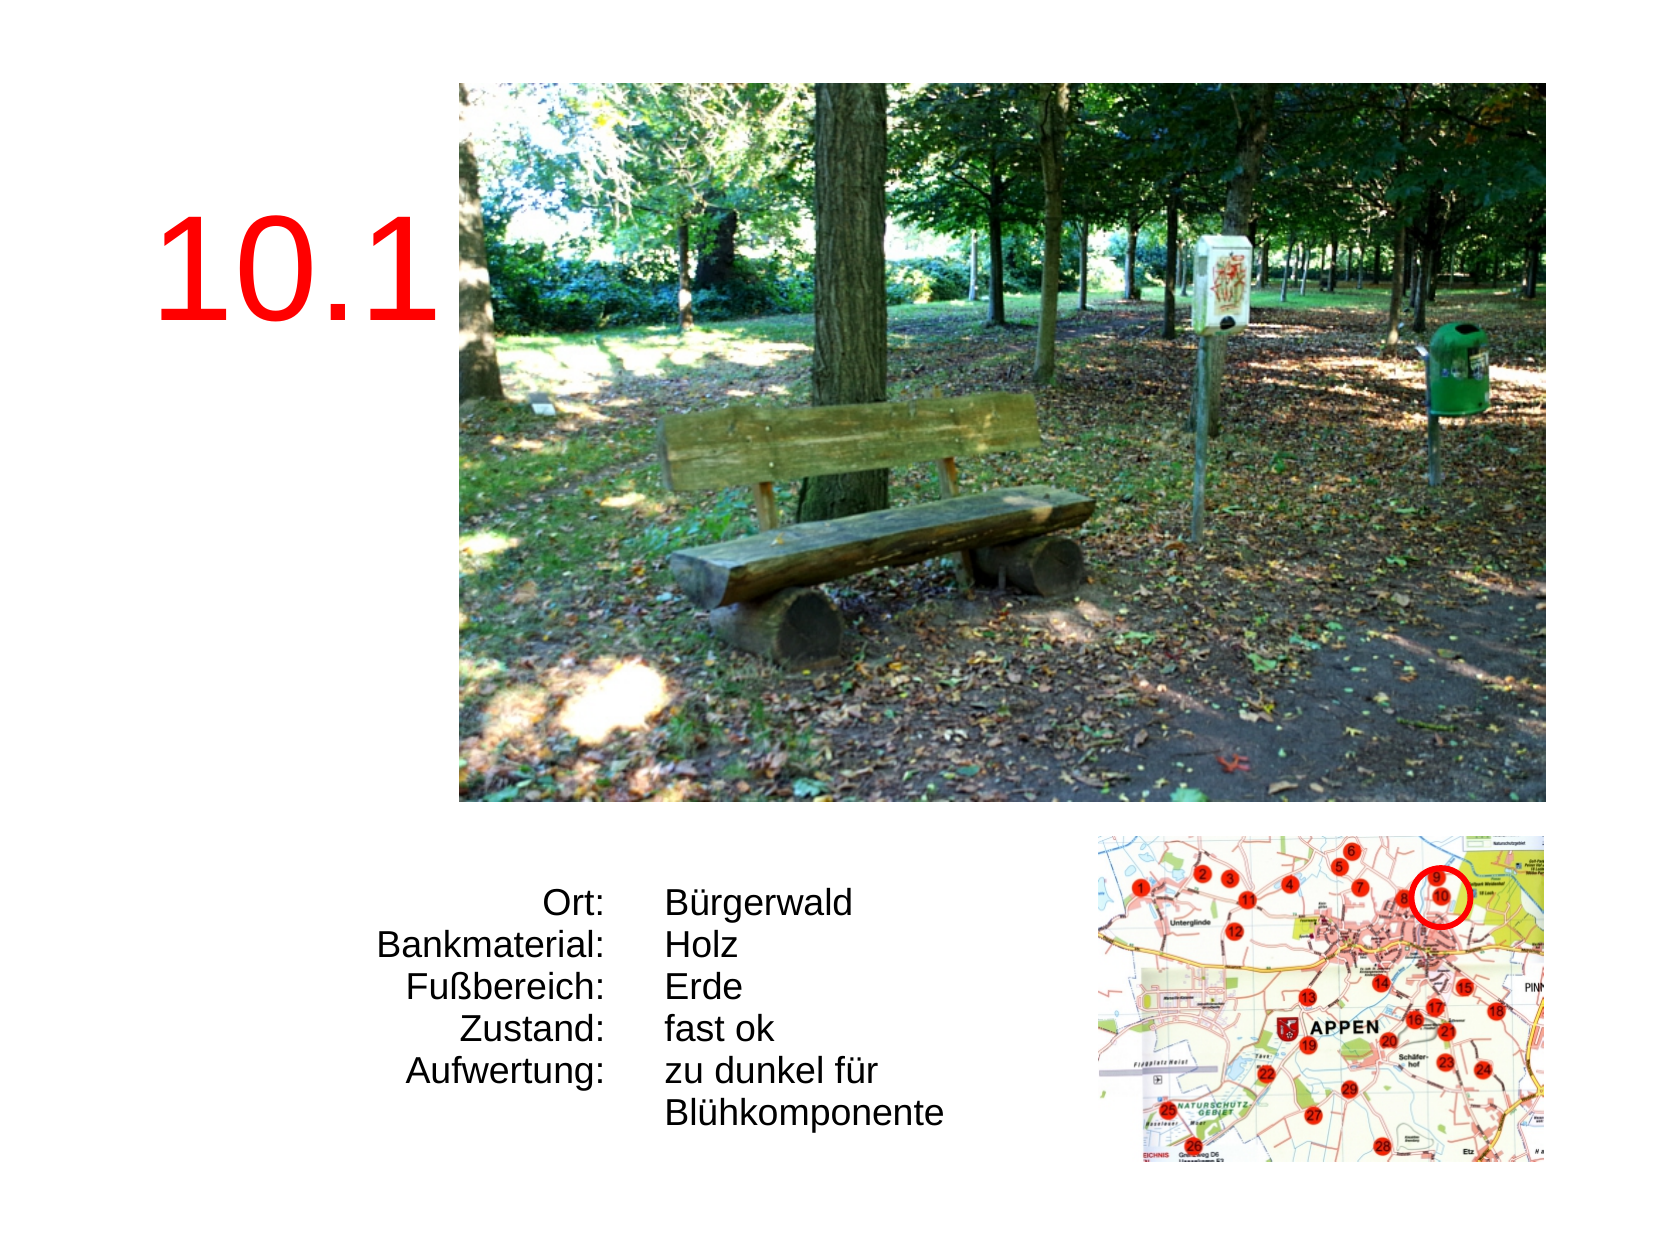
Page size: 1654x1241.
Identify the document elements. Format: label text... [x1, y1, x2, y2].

picture [459, 83, 1546, 803]
text_box Ort: Bürgerwald Bankmaterial: Holz Fußbereich: Erde Zustand: fast ok Aufwertung: zu dunkel für Blühkomponente [354, 873, 1548, 1184]
picture [1098, 836, 1544, 1162]
text_box 10.1 [135, 177, 459, 360]
